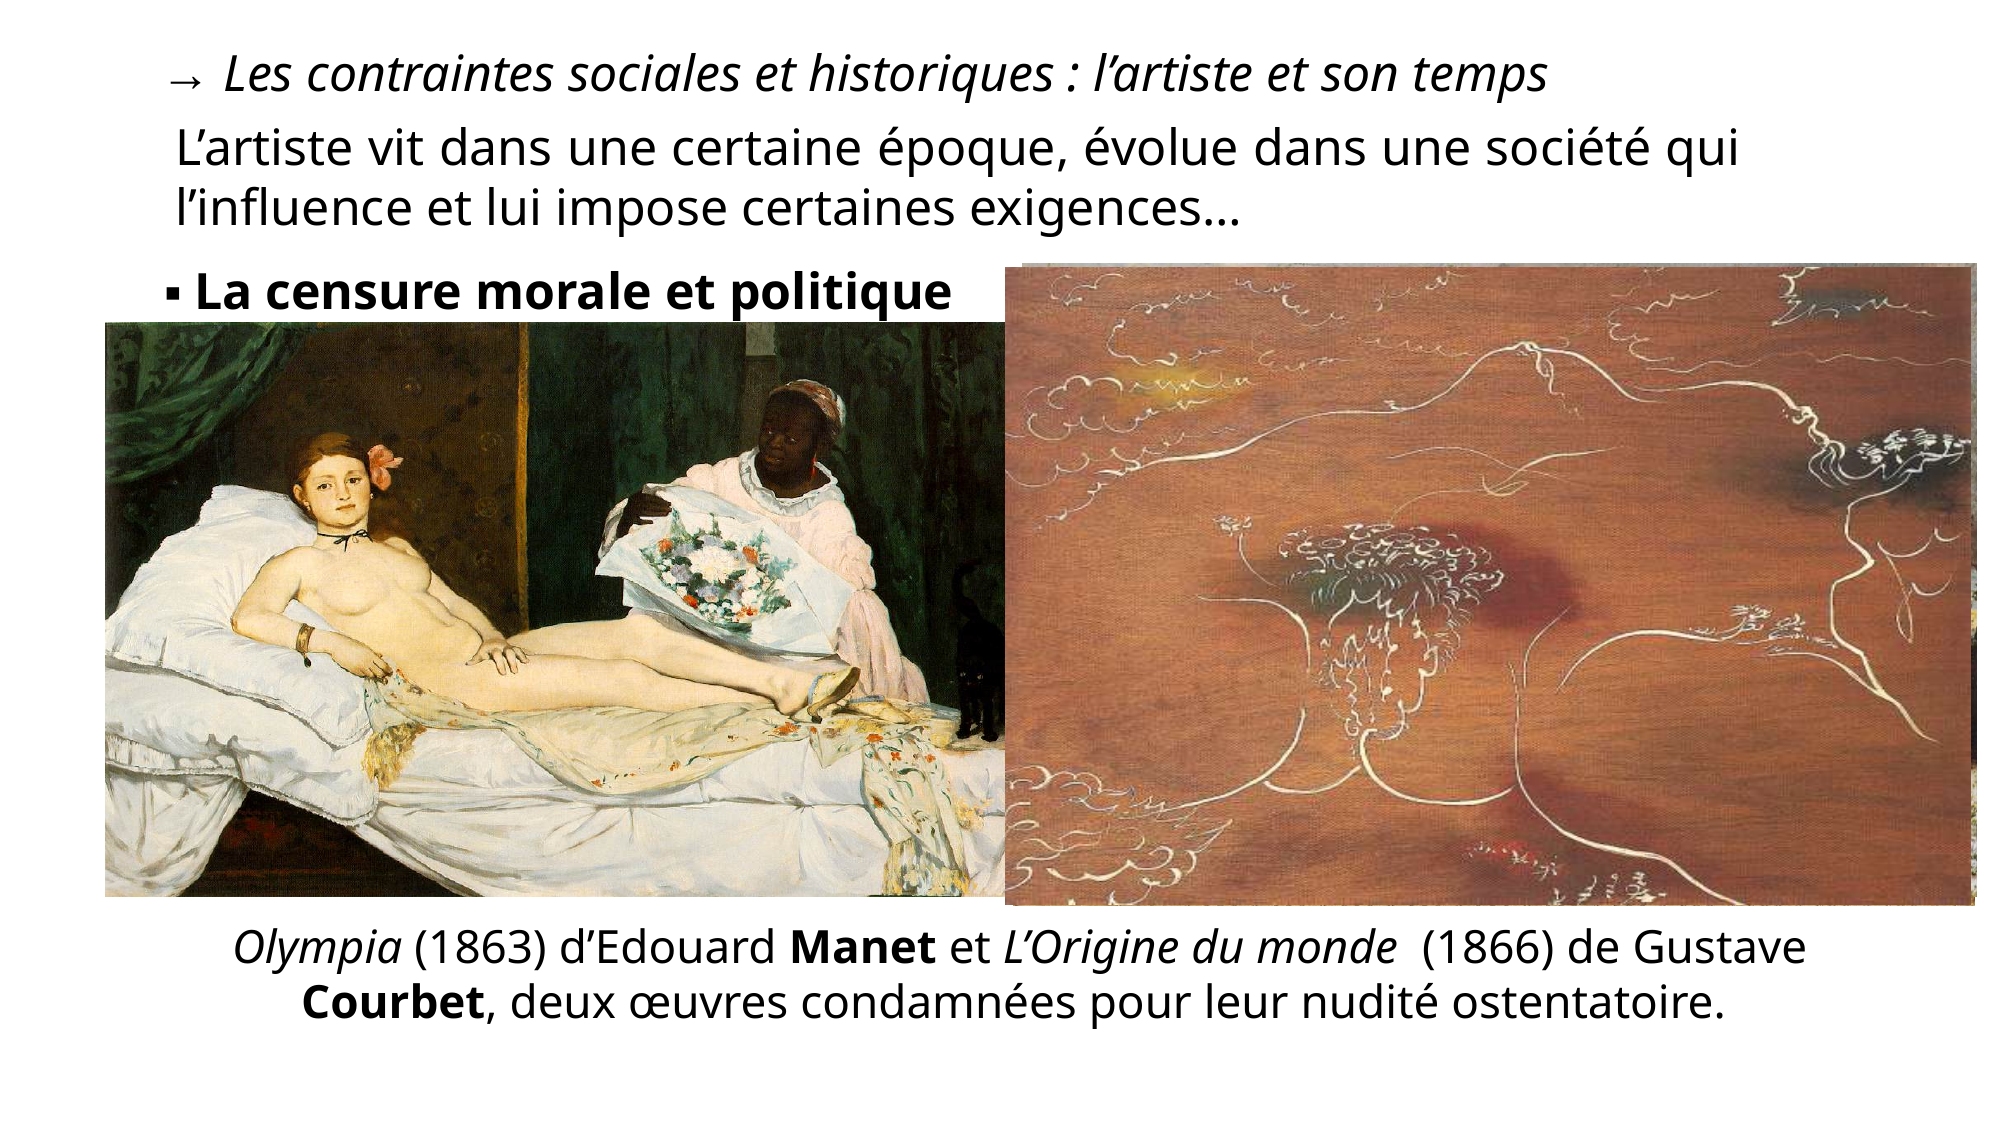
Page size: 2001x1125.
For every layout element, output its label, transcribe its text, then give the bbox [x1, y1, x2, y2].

text_box L’artiste vit dans une certaine époque, évolue dans une société qui l’influence et lui impose certaines exigences… [160, 108, 1919, 243]
text_box Olympia (1863) d’Edouard Manet et L’Origine du monde (1866) de Gustave Courbet, deux œuvres condamnées pour leur nudité ostentatoire. [187, 910, 1852, 1037]
text_box → Les contraintes sociales et historiques : l’artiste et son temps [145, 33, 1846, 110]
text_box ▪ La censure morale et politique [136, 251, 1956, 322]
picture [105, 263, 1977, 906]
